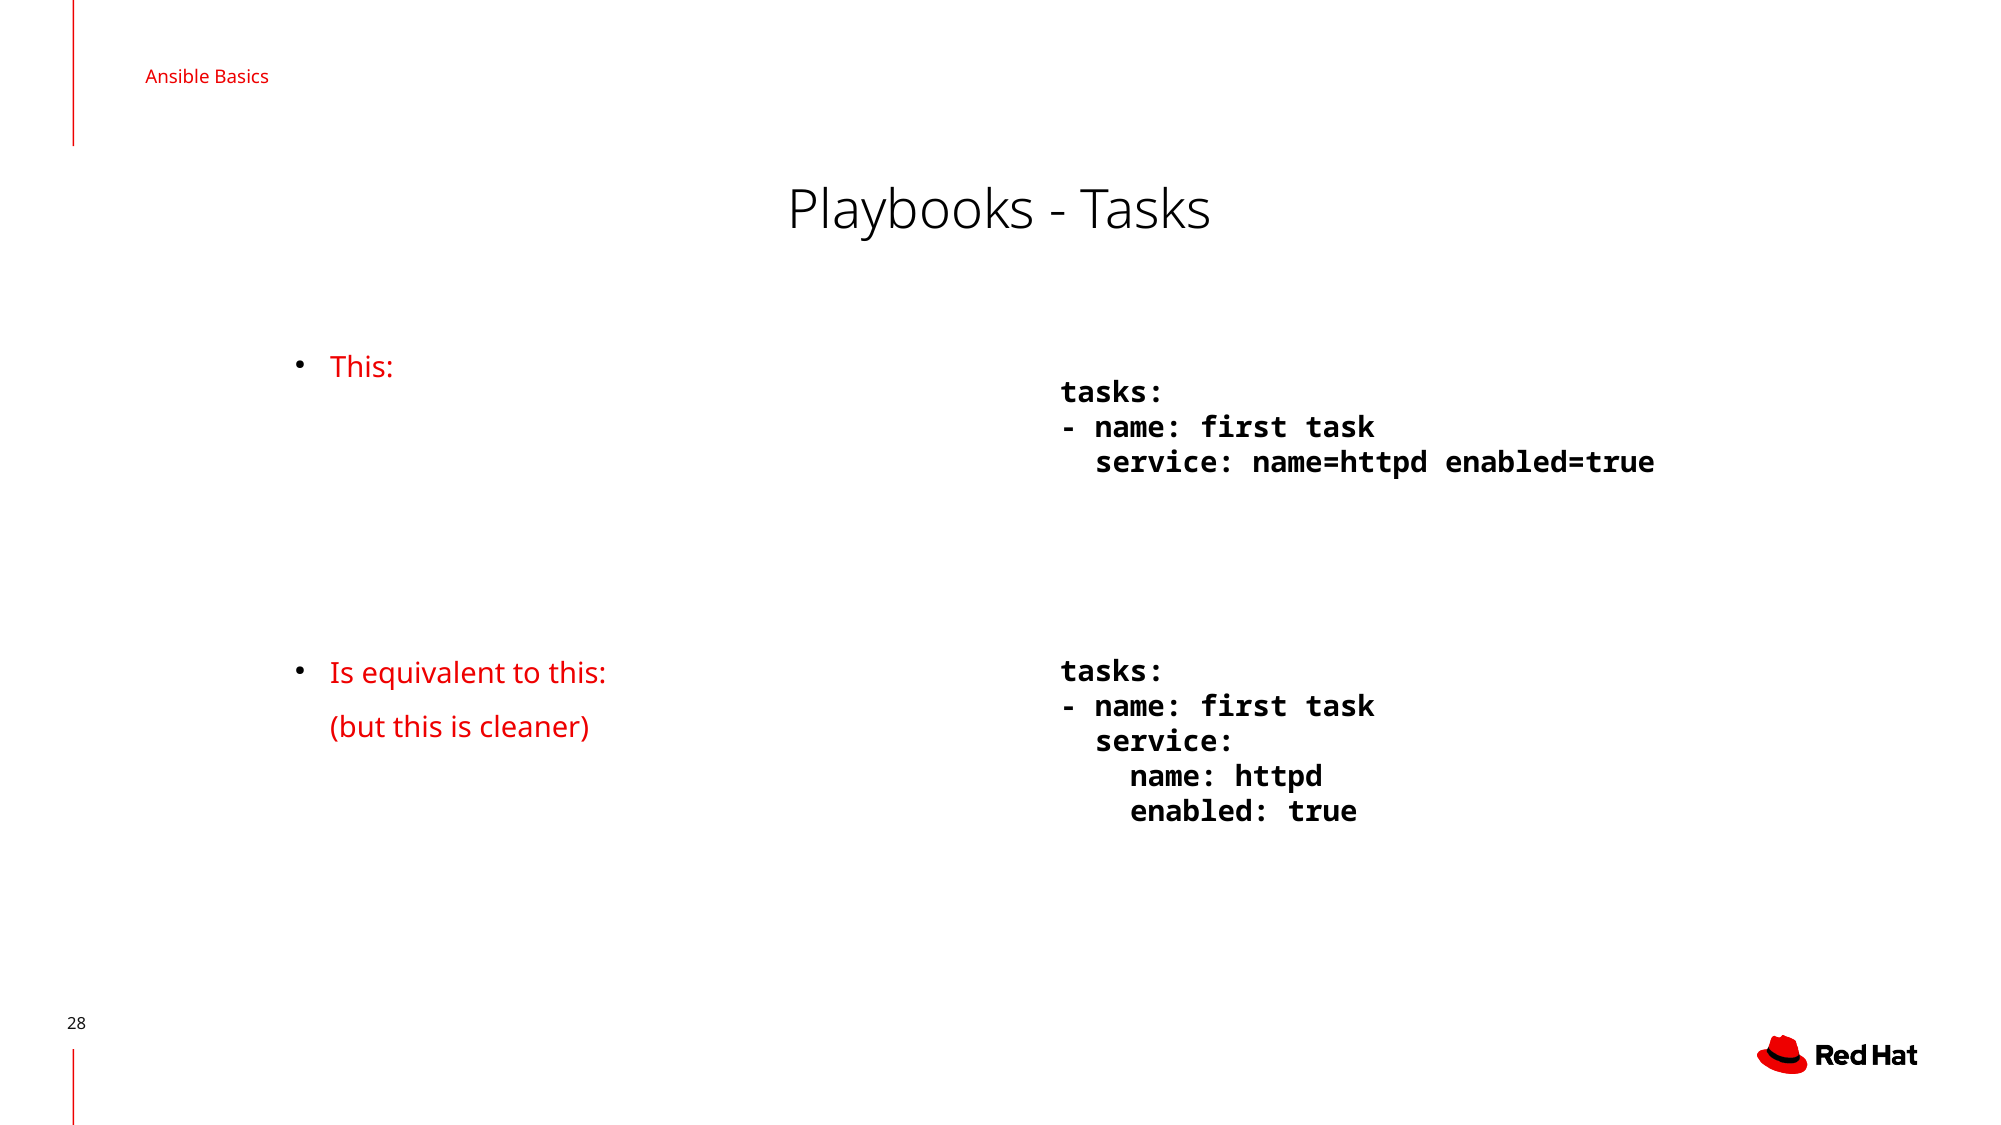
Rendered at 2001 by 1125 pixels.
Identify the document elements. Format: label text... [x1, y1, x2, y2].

text_box This: Is equivalent to this: (but this is cleaner) [294, 329, 883, 568]
subtitle Ansible Basics [73, 9, 918, 143]
picture [1757, 1035, 1918, 1074]
title Playbooks - Tasks [287, 155, 1713, 315]
text_box tasks: - name: first task service: name=httpd enabled=true tasks: - name: first task service: name: httpd enabled: true [1010, 365, 1764, 870]
